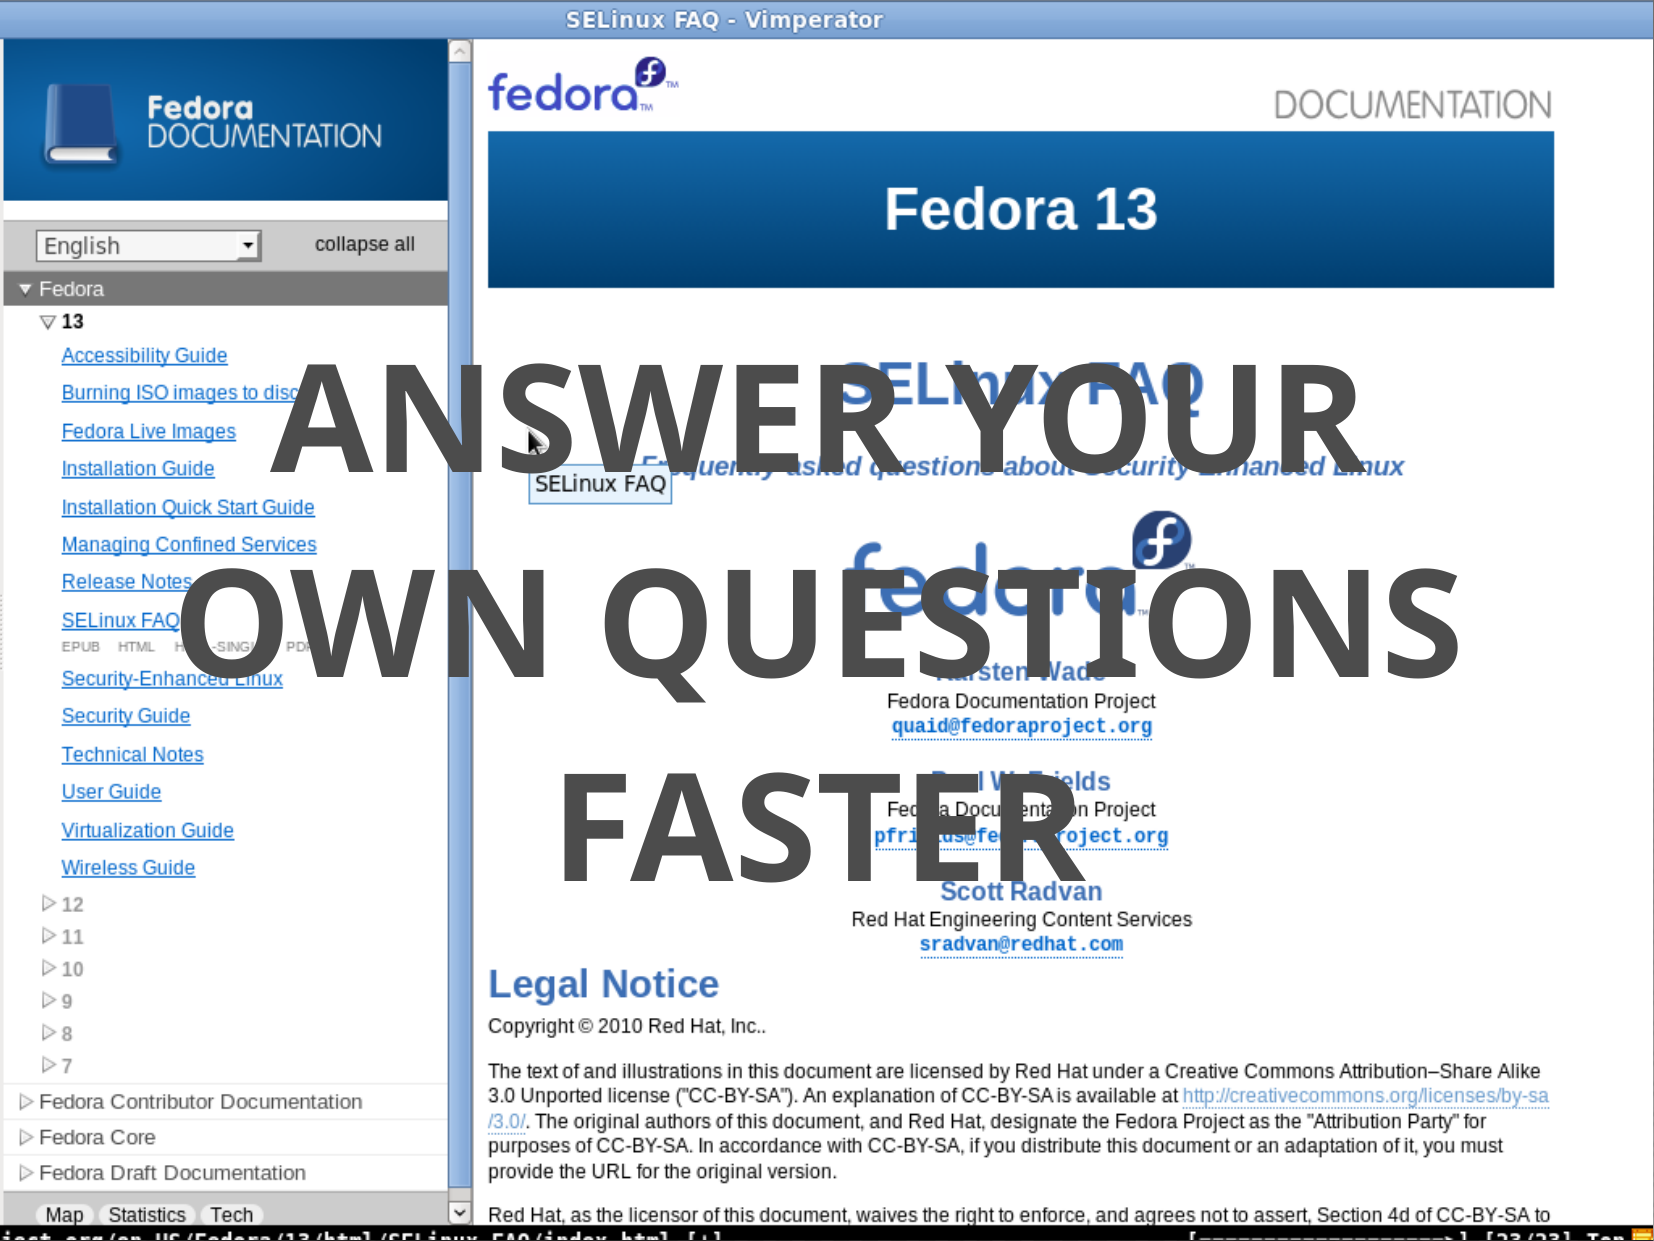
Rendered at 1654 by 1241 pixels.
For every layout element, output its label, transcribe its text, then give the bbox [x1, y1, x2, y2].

picture [0, 0, 1654, 1241]
title ANSWER YOUR OWN QUESTIONS FASTER [75, 356, 1564, 881]
